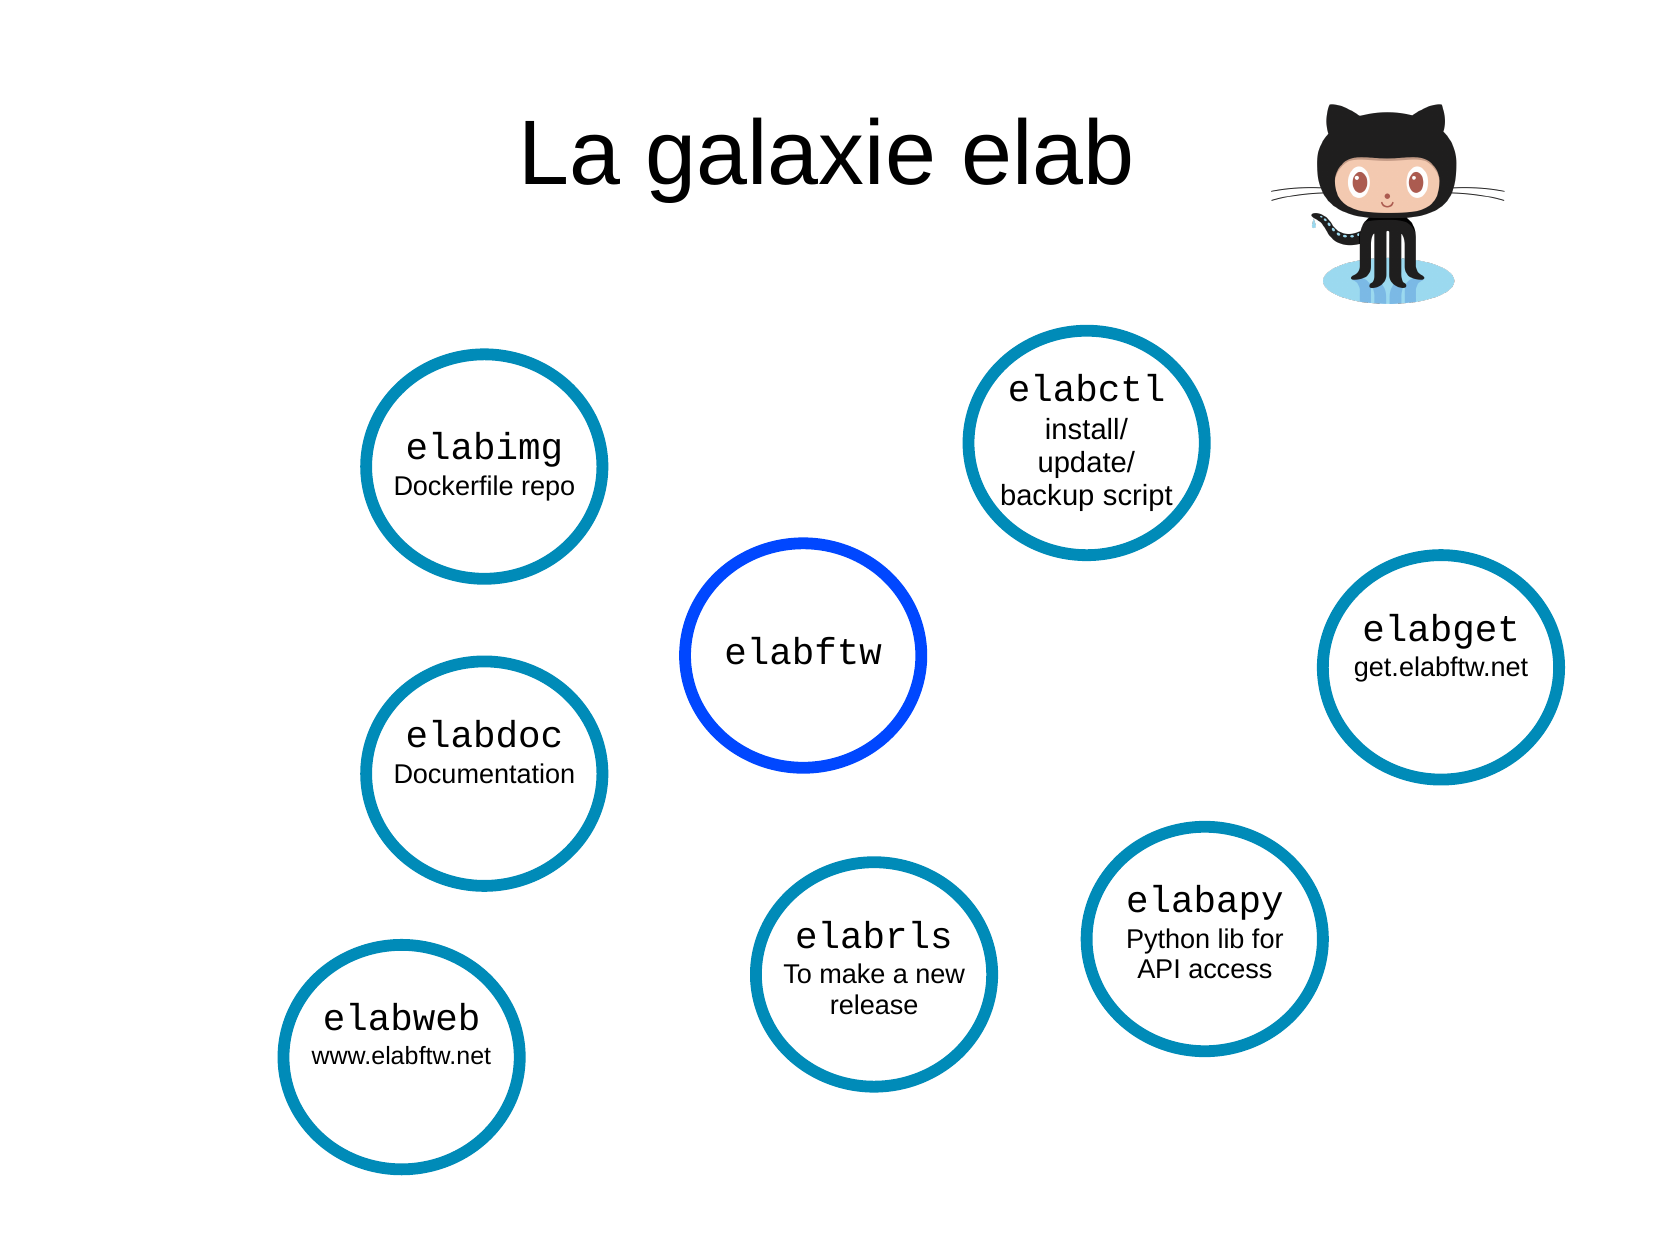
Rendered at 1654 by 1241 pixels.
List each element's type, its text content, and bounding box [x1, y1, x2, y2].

title La galaxie elab [82, 49, 1571, 257]
text_box elabapy Python lib for API access [1098, 874, 1312, 1015]
text_box elabdoc Documentation [377, 708, 591, 849]
text_box elabctl install/update/backup script [980, 363, 1193, 486]
text_box elabweb www.elabftw.net [295, 992, 508, 1133]
picture [1263, 100, 1513, 308]
text_box elabget get.elabftw.net [1334, 602, 1548, 743]
text_box elabimg Dockerfile repo [377, 421, 591, 508]
text_box elabftw [696, 625, 910, 684]
text_box elabrls To make a new release [767, 909, 981, 1050]
